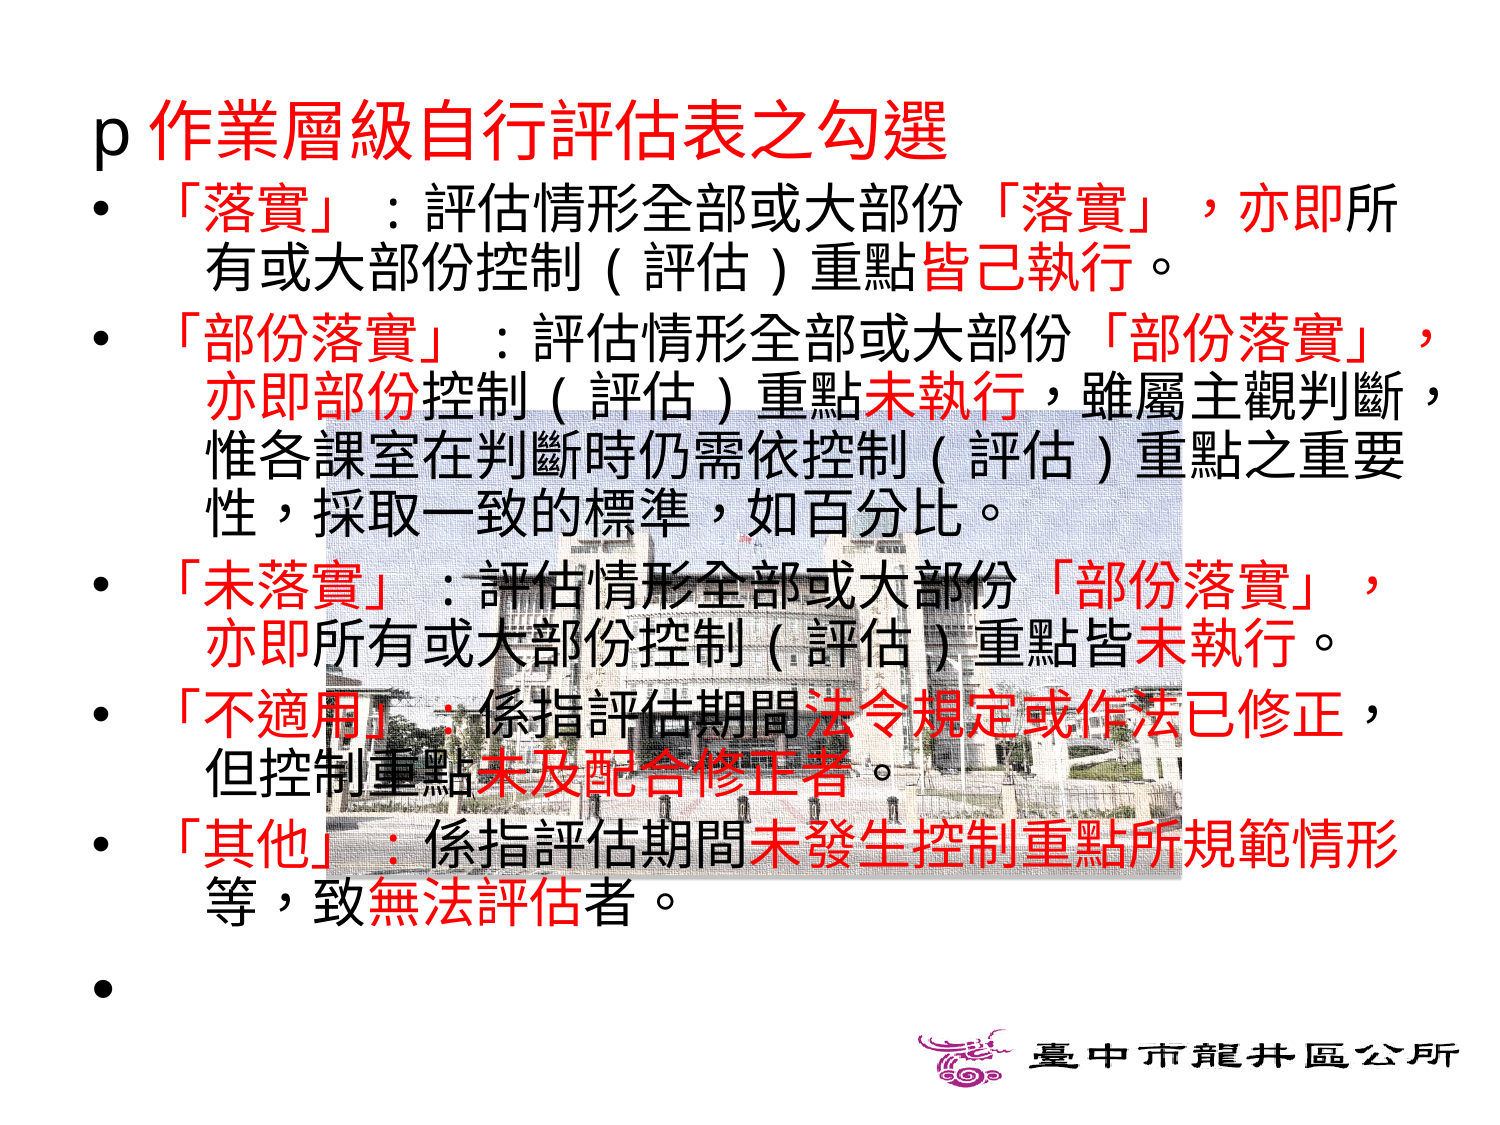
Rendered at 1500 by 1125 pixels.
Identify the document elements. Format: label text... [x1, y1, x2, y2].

text_box 作業層級自行評估表之勾選 「落實」:評估情形全部或大部份「落實」，亦即所有或大部份控制(評估)重點皆己執行。 「部份落實」:評估情形全部或大部份「部份落實」，亦即部份控制(評估)重點未執行，雖屬主觀判斷，惟各課室在判斷時仍需依控制(評估)重點之重要性，採取一致的標準，如百分比。 「未落實」:評估情形全部或大部份「部份落實」，亦即所有或大部份控制(評估)重點皆未執行。 「不適用」:係指評估期間法令規定或作法已修正，但控制重點未及配合修正者。 「其他」:係指評估期間未發生控制重點所規範情形等，致無法評估者。 [76, 90, 1436, 1000]
